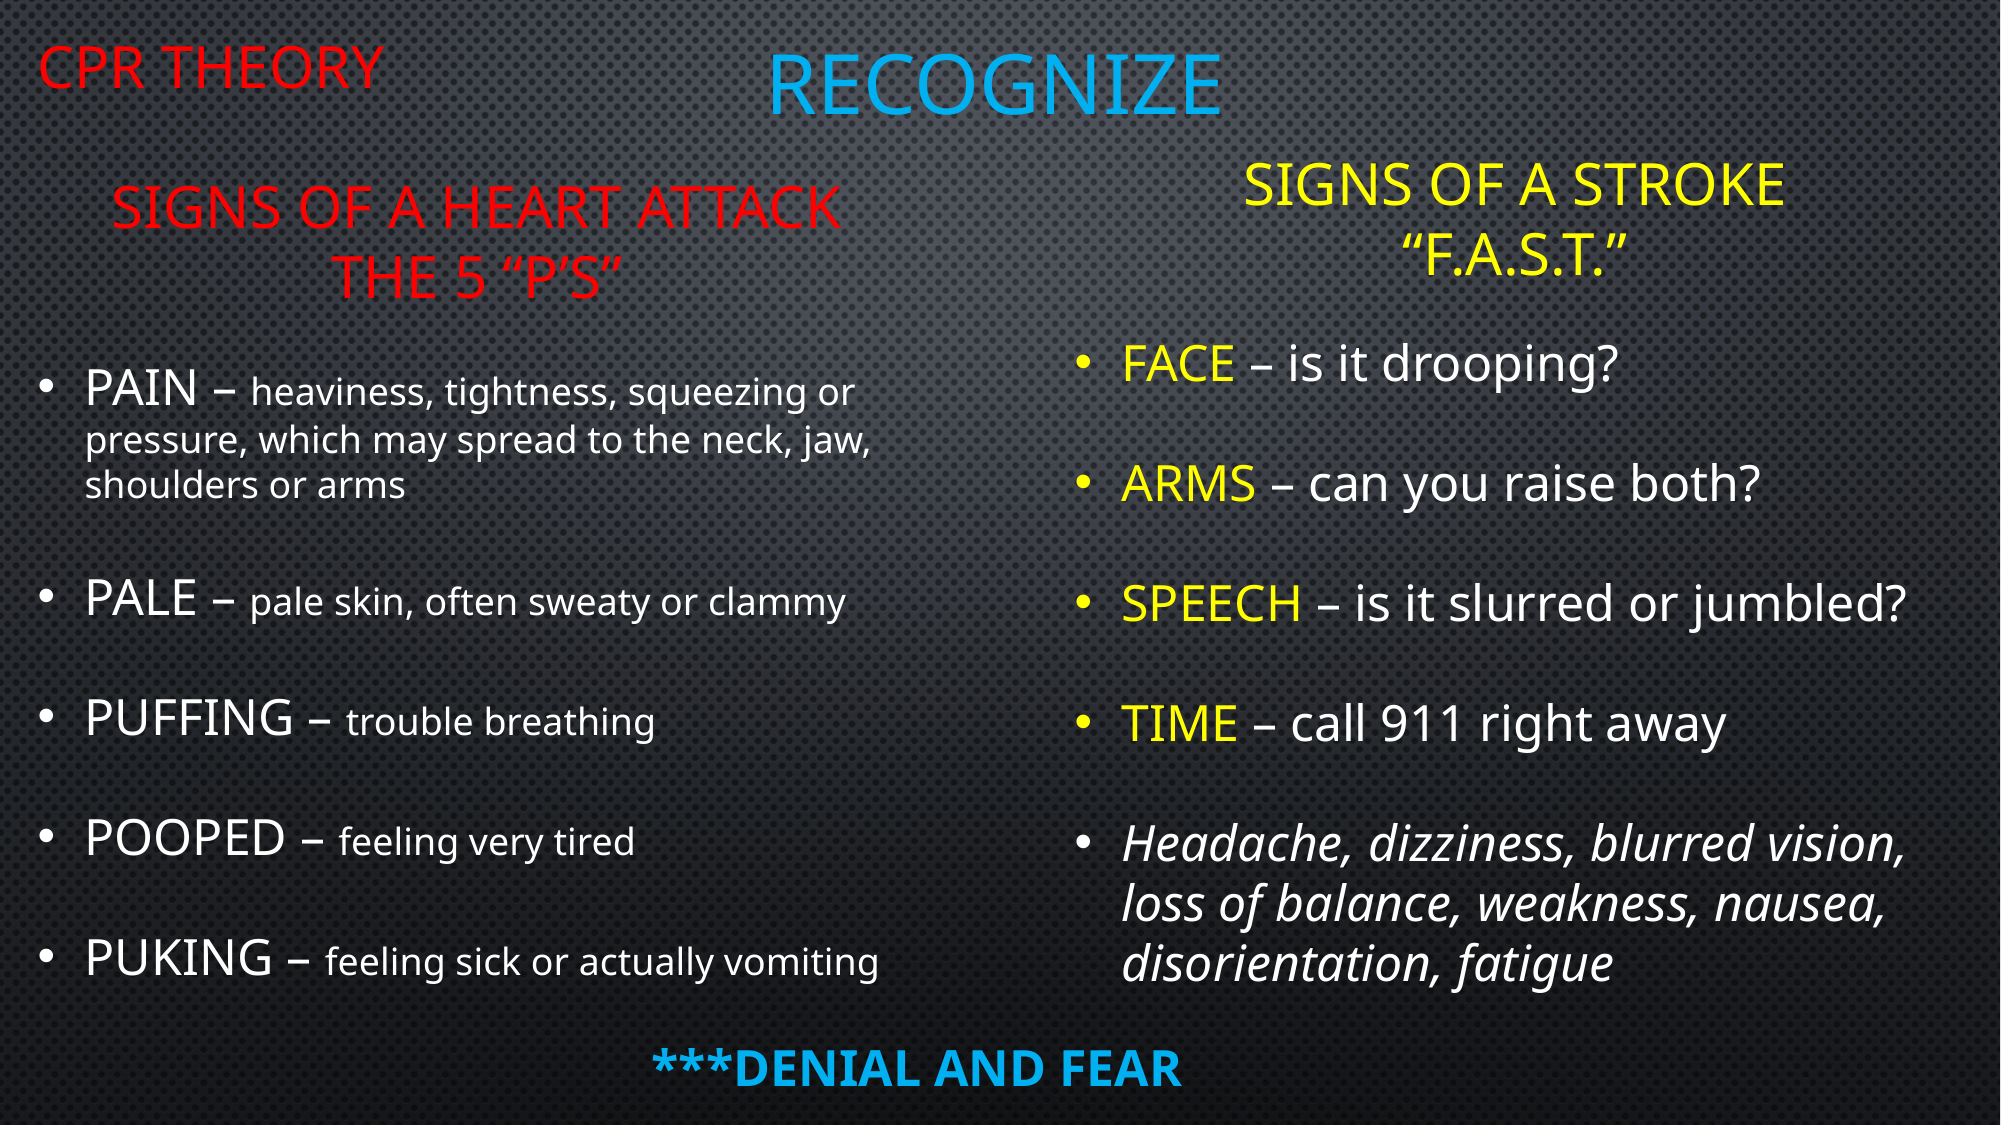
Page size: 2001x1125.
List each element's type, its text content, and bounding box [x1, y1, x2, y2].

picture [0, 0, 2001, 1125]
text_box SIGNS OF A HEART ATTACK THE 5 “P’S” PAIN – heaviness, tightness, squeezing or pressure, which may spread to the neck, jaw, shoulders or arms PALE – pale skin, often sweaty or clammy PUFFING – trouble breathing POOPED – feeling very tired PUKING – feeling sick or actually vomiting [22, 163, 931, 994]
text_box SIGNS OF A STROKE “F.A.S.T.” FACE – is it drooping? ARMS – can you raise both? SPEECH – is it slurred or jumbled? TIME – call 911 right away Headache, dizziness, blurred vision, loss of balance, weakness, nausea, disorientation, fatigue [1059, 139, 1971, 1120]
text_box CPR Theory [22, 23, 422, 108]
text_box ***DENIAL AND FEAR [588, 1029, 1246, 1104]
text_box RECOGNIZE [750, 23, 1301, 139]
